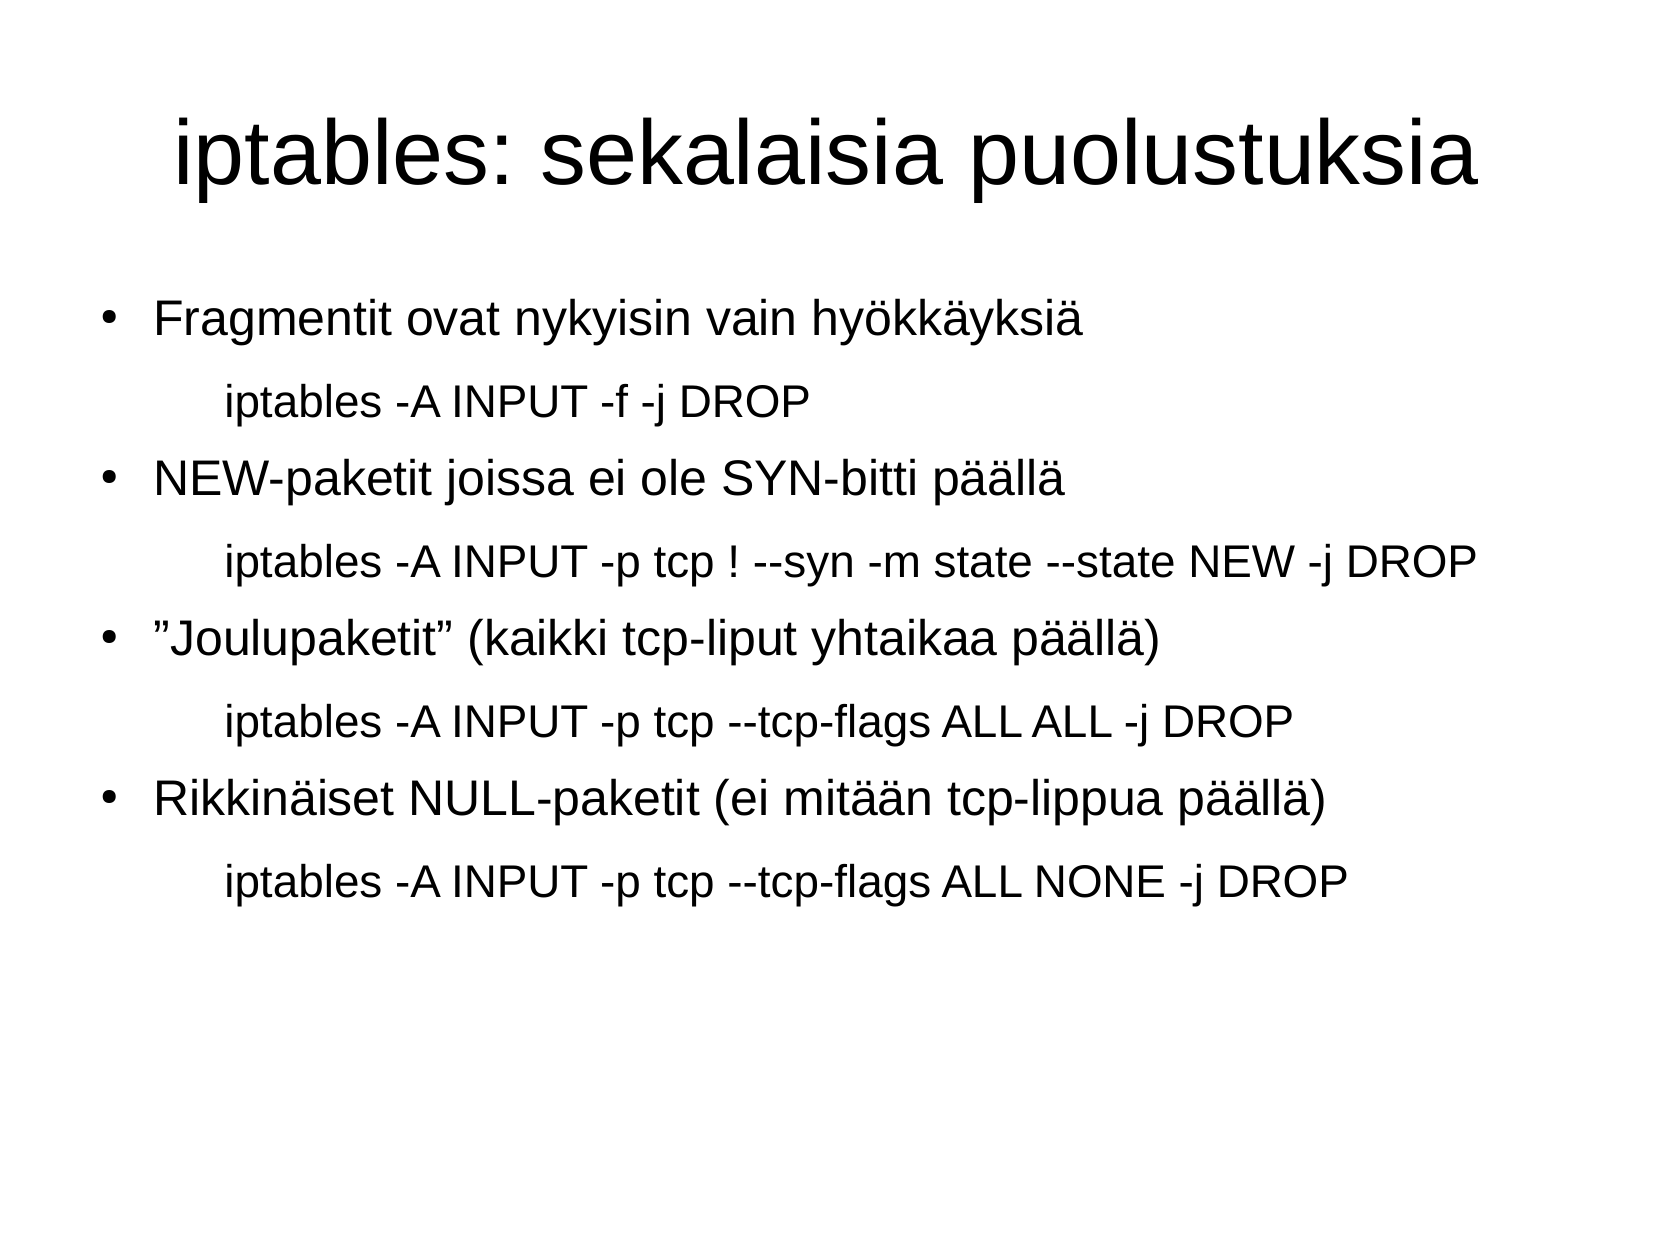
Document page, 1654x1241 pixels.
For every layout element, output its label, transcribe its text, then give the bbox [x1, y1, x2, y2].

list Fragmentit ovat nykyisin vain hyökkäyksiä iptables -A INPUT -f -j DROP NEW-paketit joissa ei ole SYN-bitti päällä iptables -A INPUT -p tcp ! --syn -m state --state NEW -j DROP ”Joulupaketit” (kaikki tcp-liput yhtaikaa päällä) iptables -A INPUT -p tcp --tcp-flags ALL ALL -j DROP Rikkinäiset NULL-paketit (ei mitään tcp-lippua päällä) iptables -A INPUT -p tcp --tcp-flags ALL NONE -j DROP [82, 290, 1571, 1010]
title iptables: sekalaisia puolustuksia [82, 49, 1571, 257]
